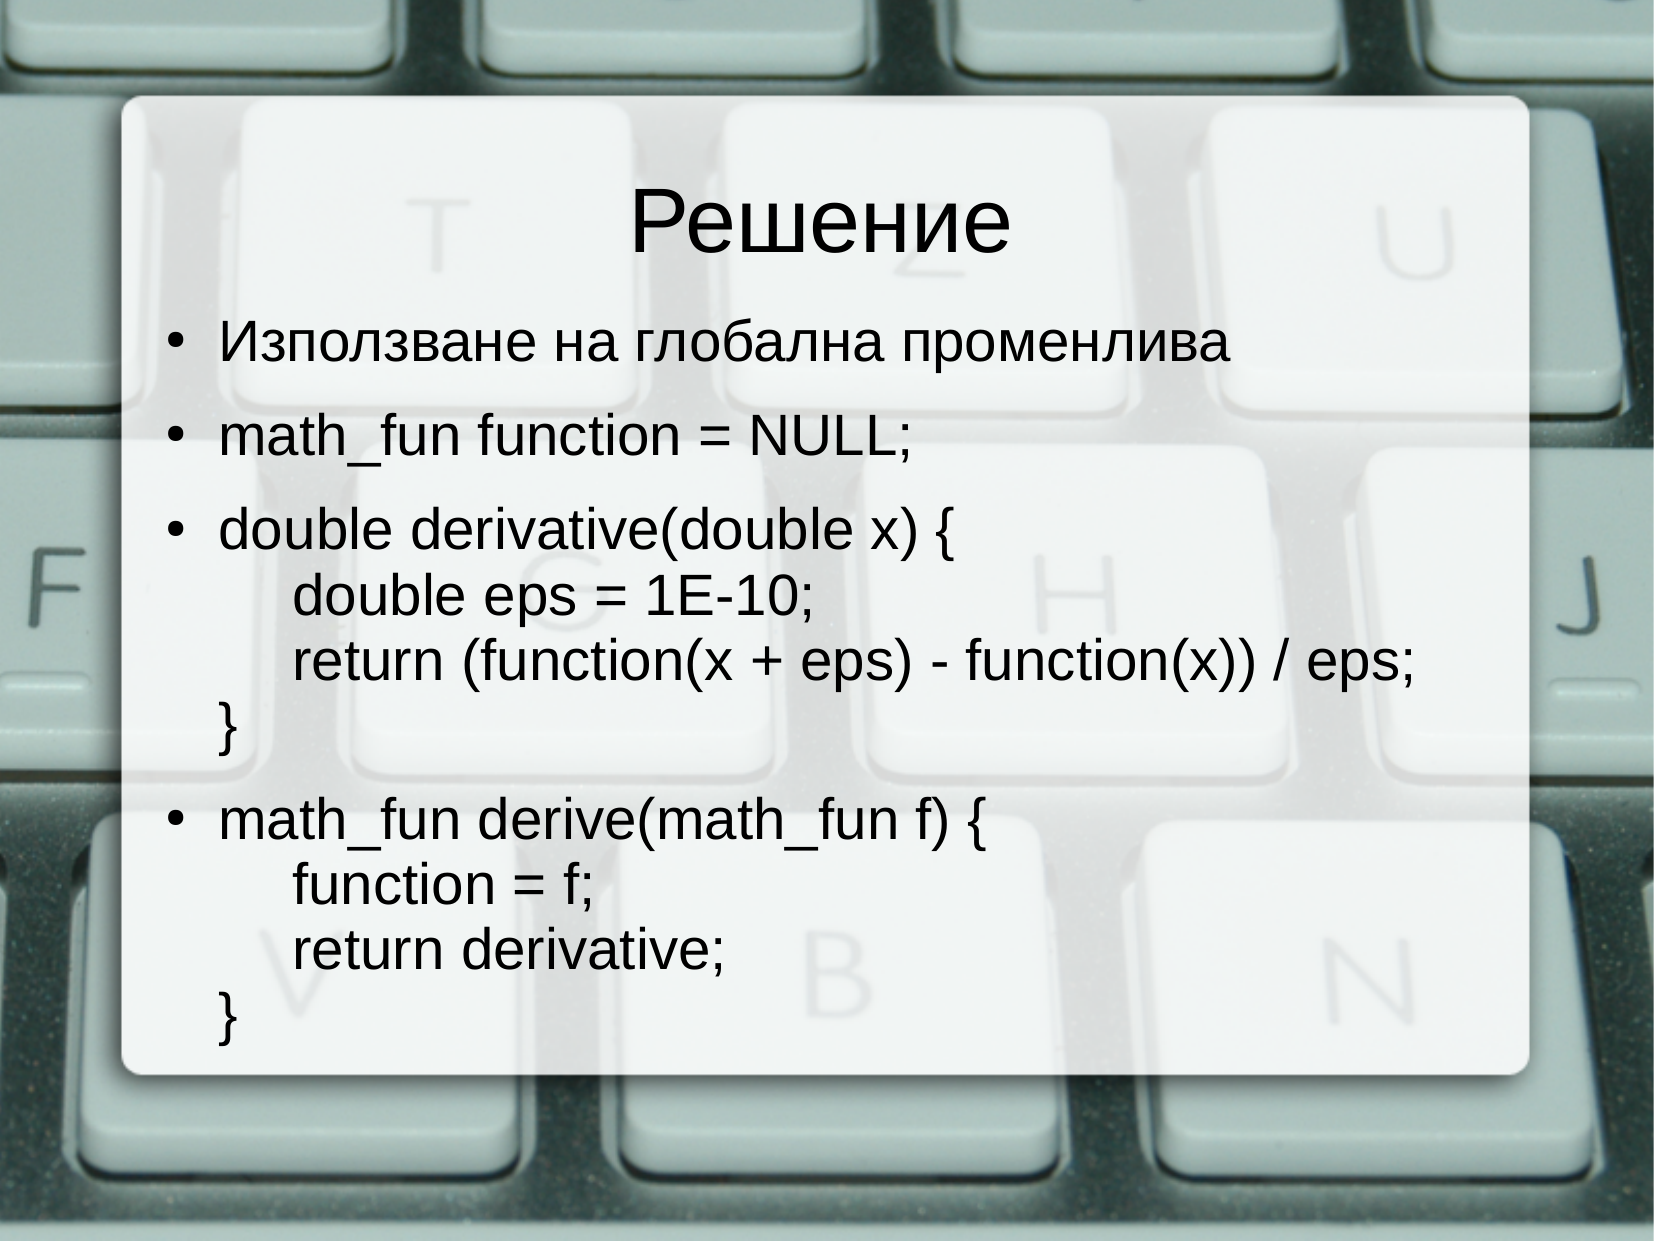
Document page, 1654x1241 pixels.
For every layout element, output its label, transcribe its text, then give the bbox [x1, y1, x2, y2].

list Използване на глобална променлива math_fun function = NULL; double derivative(double x) { double eps = 1E-10; return (function(x + eps) - function(x)) / eps; } math_fun derive(math_fun f) { function = f; return derivative; } [147, 308, 1506, 1050]
picture [0, 0, 1654, 1241]
title Решение [135, 117, 1506, 325]
